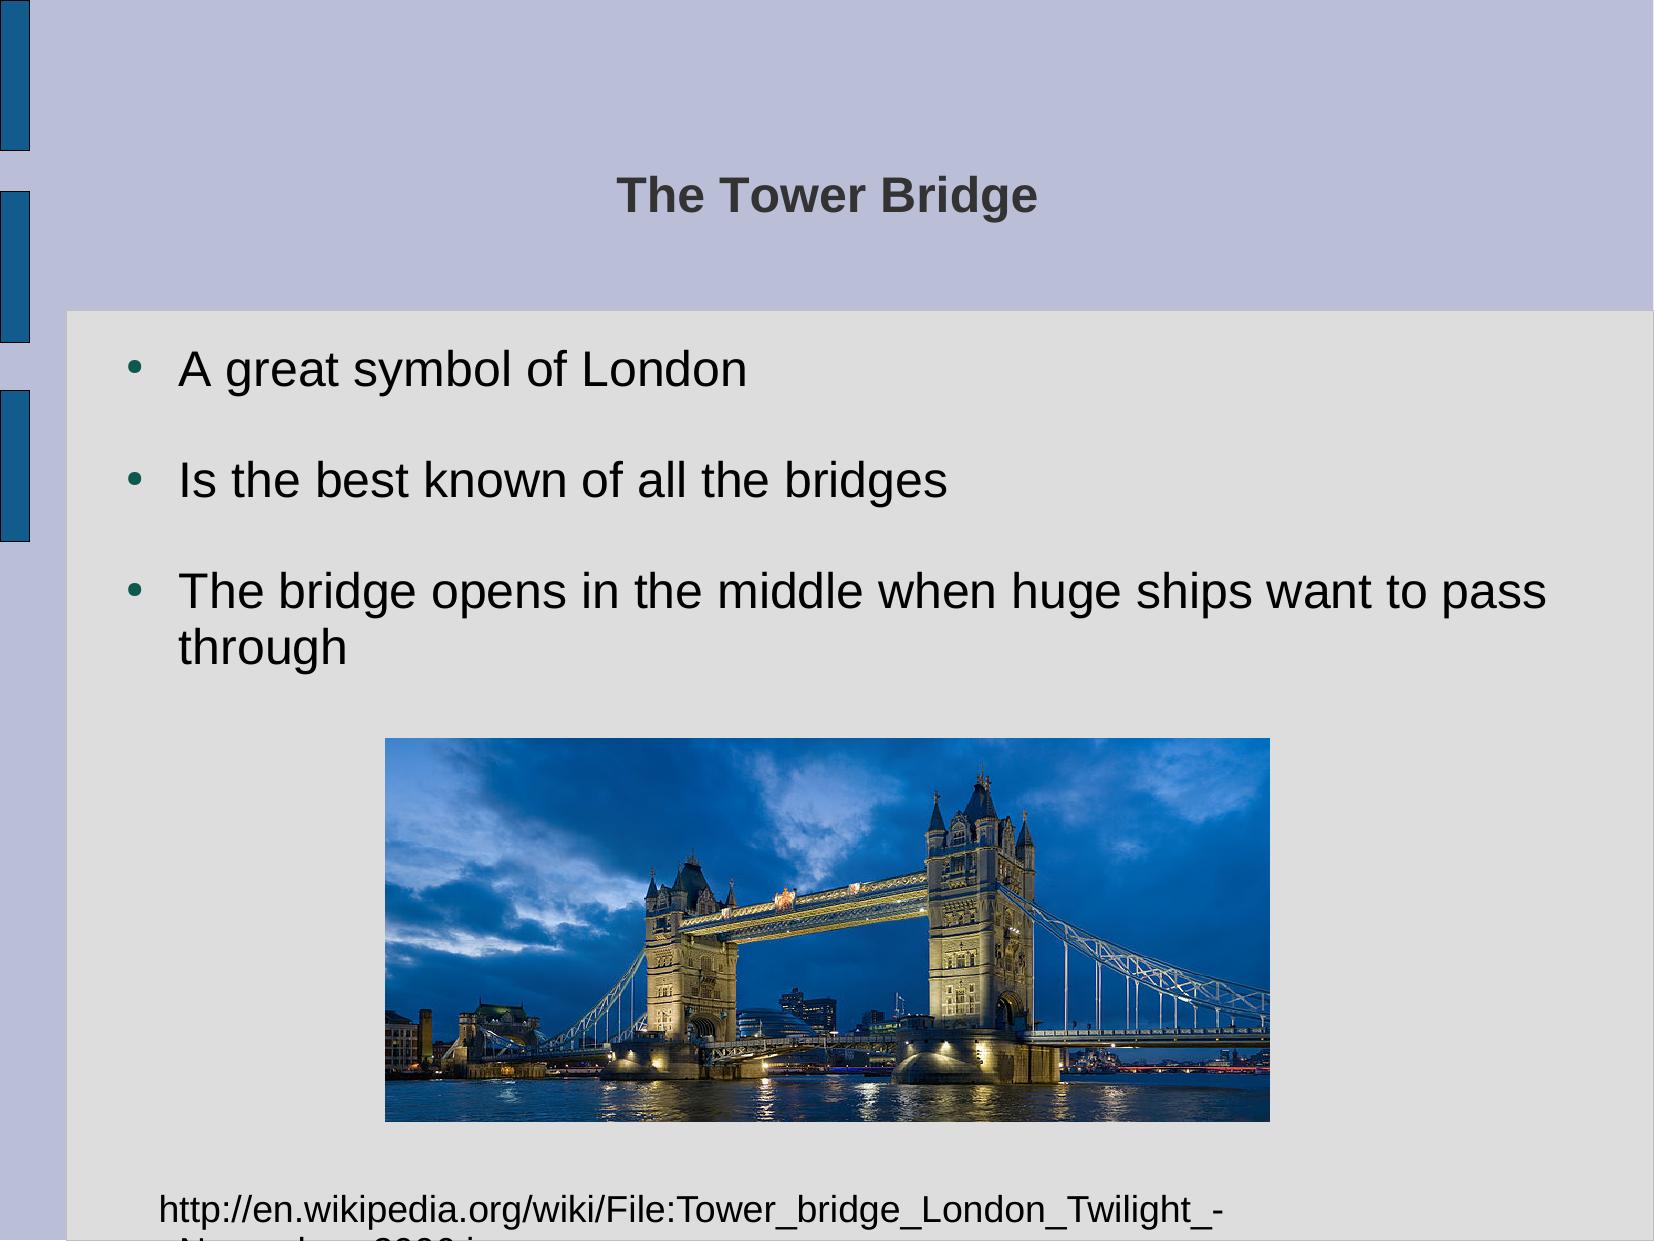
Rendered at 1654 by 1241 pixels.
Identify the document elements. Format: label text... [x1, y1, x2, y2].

list A great symbol of London Is the best known of all the bridges The bridge opens in the middle when huge ships want to pass through [108, 340, 1595, 768]
text_box http://en.wikipedia.org/wiki/File:Tower_bridge_London_Twilight_-_November_2006.jpg [143, 1181, 1595, 1239]
title The Tower Bridge [121, 91, 1534, 299]
picture [385, 768, 1270, 1123]
